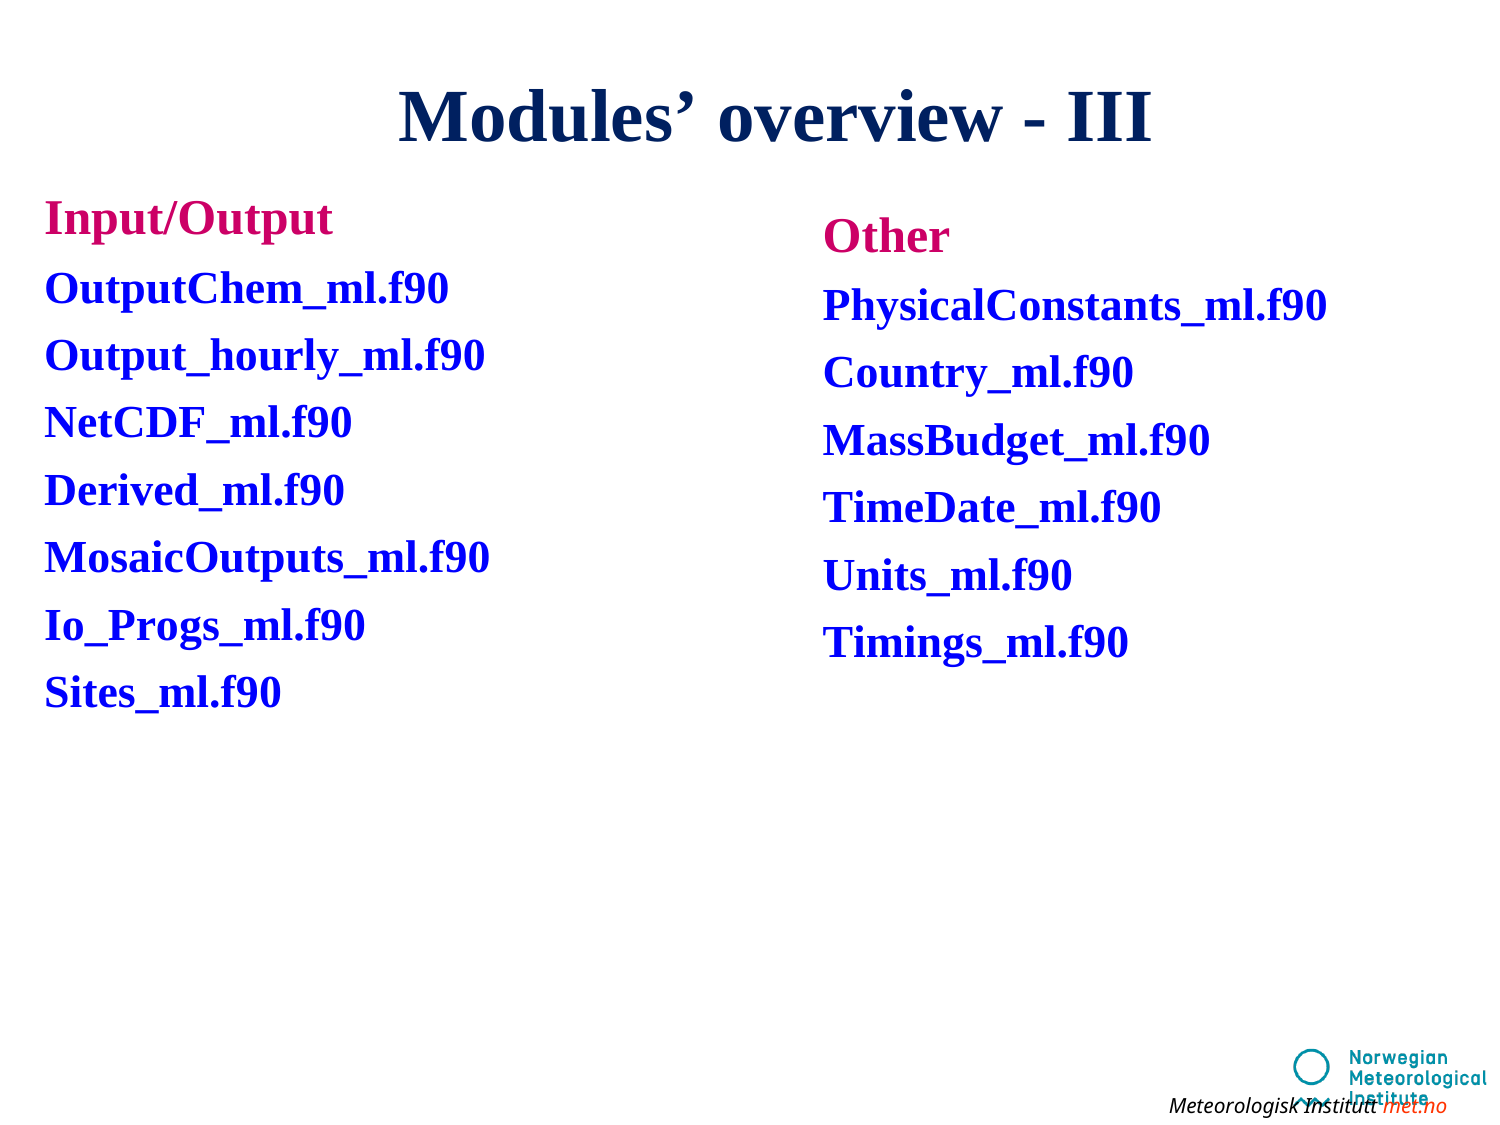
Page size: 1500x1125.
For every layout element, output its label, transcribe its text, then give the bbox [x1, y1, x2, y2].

text_box Other PhysicalConstants_ml.f90 Country_ml.f90 MassBudget_ml.f90 TimeDate_ml.f90 Units_ml.f90 Timings_ml.f90 [807, 194, 1344, 872]
text_box Modules’ overview - III [383, 58, 1478, 165]
picture [1281, 1035, 1495, 1118]
text_box Input/Output OutputChem_ml.f90 Output_hourly_ml.f90 NetCDF_ml.f90 Derived_ml.f90 MosaicOutputs_ml.f90 Io_Progs_ml.f90 Sites_ml.f90 [29, 177, 506, 855]
text_box Meteorologisk Institutt met.no [1099, 1084, 1463, 1125]
